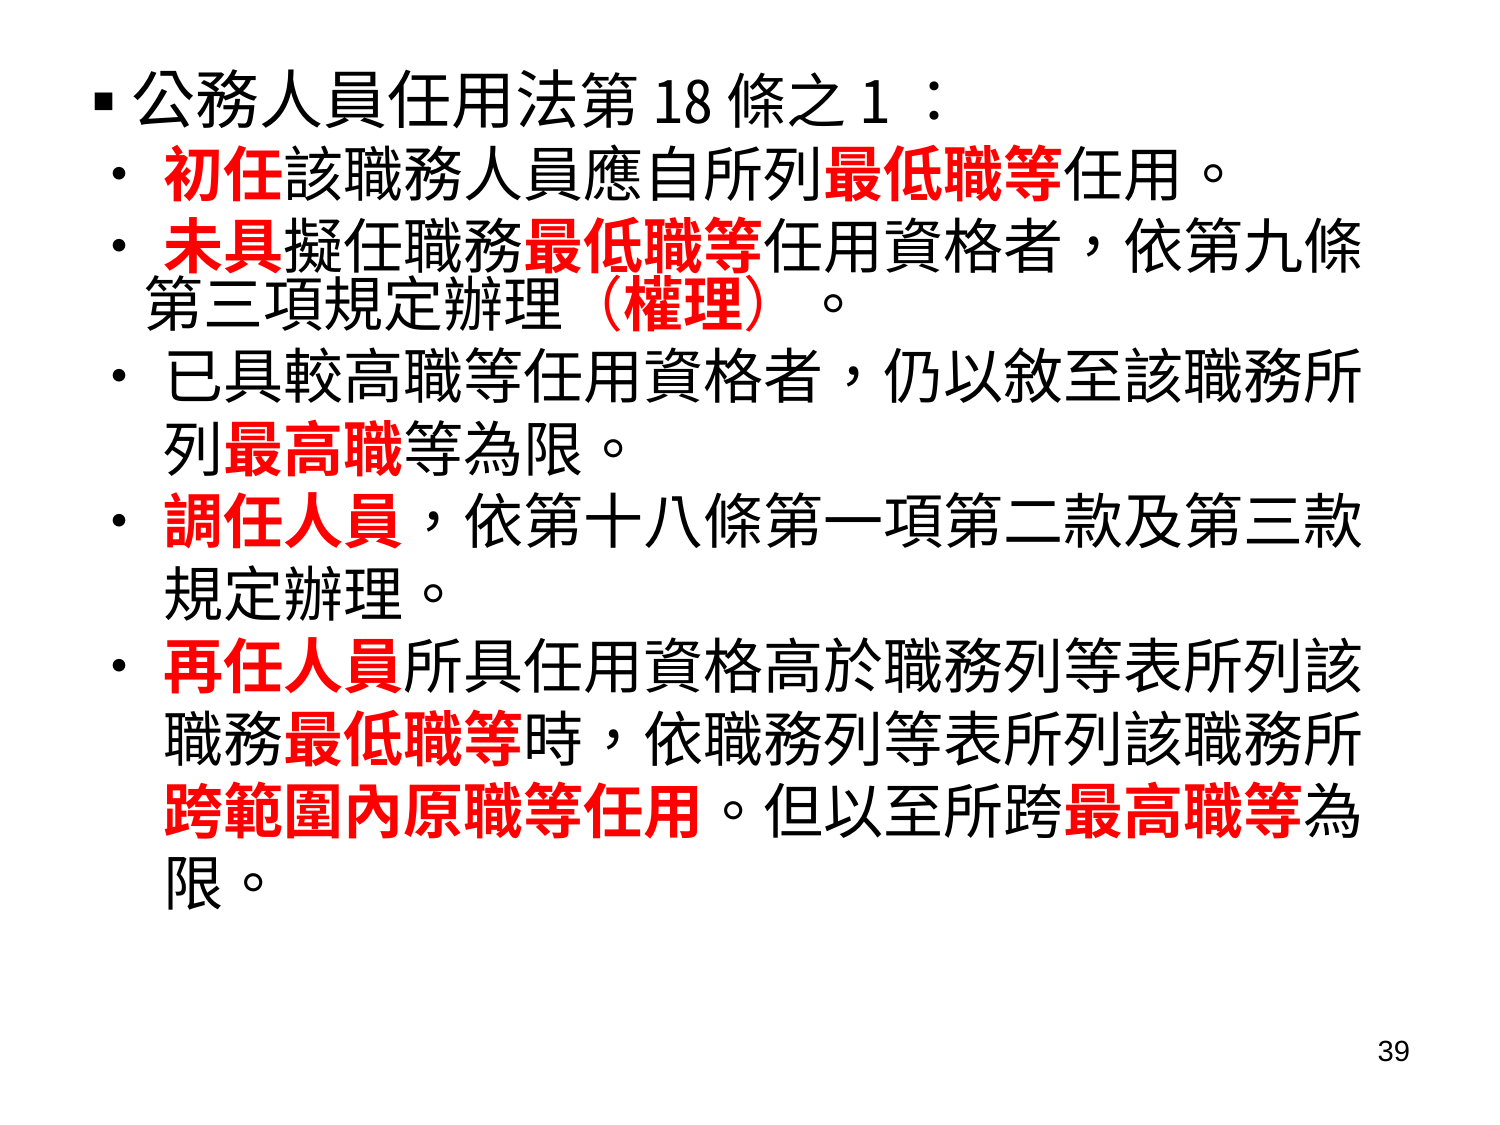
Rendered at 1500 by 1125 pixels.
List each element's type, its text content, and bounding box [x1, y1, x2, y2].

list 公務人員任用法第18條之1： •初任該職務人員應自所列最低職等任用。 •未具擬任職務最低職等任用資格者，依第九條第三項規定辦理（權理）。 •已具較高職等任用資格者，仍以敘至該職務所 列最高職等為限。 •調任人員，依第十八條第一項第二款及第三款 規定辦理。 •再任人員所具任用資格高於職務列等表所列該 職務最低職等時，依職務列等表所列該職務所 跨範圍內原職等任用。但以至所跨最高職等為 限。 [75, 66, 1426, 1005]
